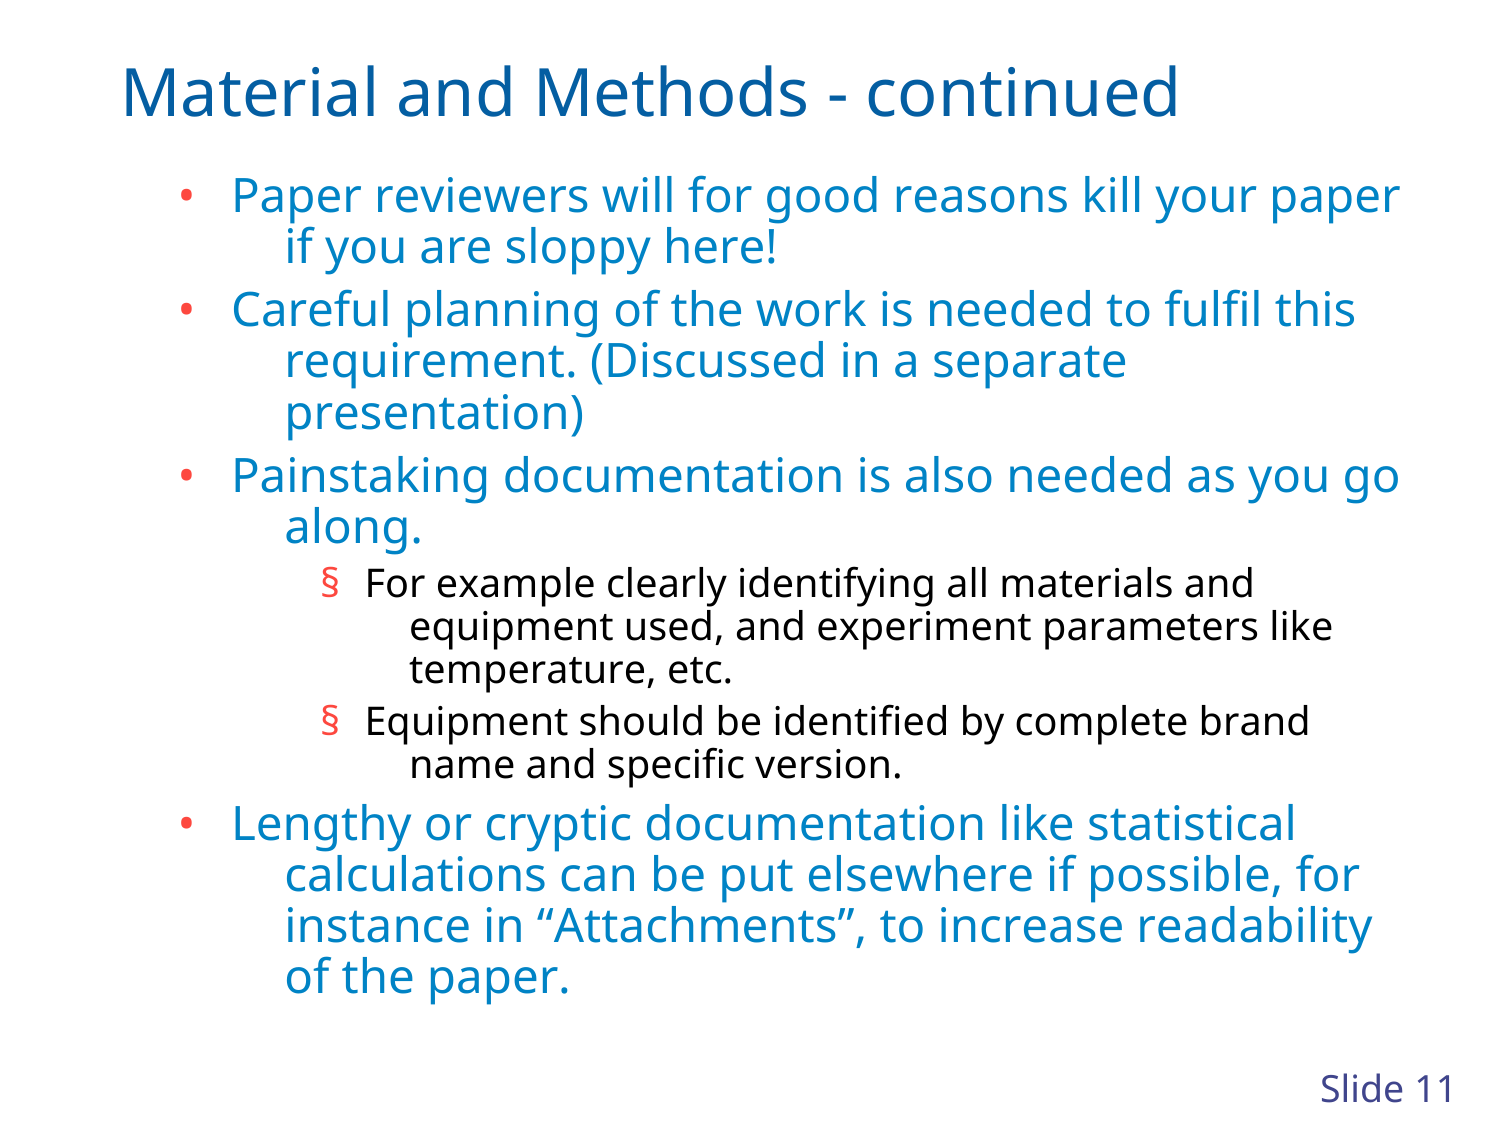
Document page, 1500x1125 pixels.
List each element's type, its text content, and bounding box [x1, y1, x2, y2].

list Paper reviewers will for good reasons kill your paper if you are sloppy here! Careful planning of the work is needed to fulfil this requirement. (Discussed in a separate presentation) Painstaking documentation is also needed as you go along. For example clearly identifying all materials and equipment used, and experiment parameters like temperature, etc. Equipment should be identified by complete brand name and specific version. Lengthy or cryptic documentation like statistical calculations can be put elsewhere if possible, for instance in “Attachments”, to increase readability of the paper. [162, 164, 1418, 1020]
title Material and Methods - continued [105, 23, 1413, 138]
